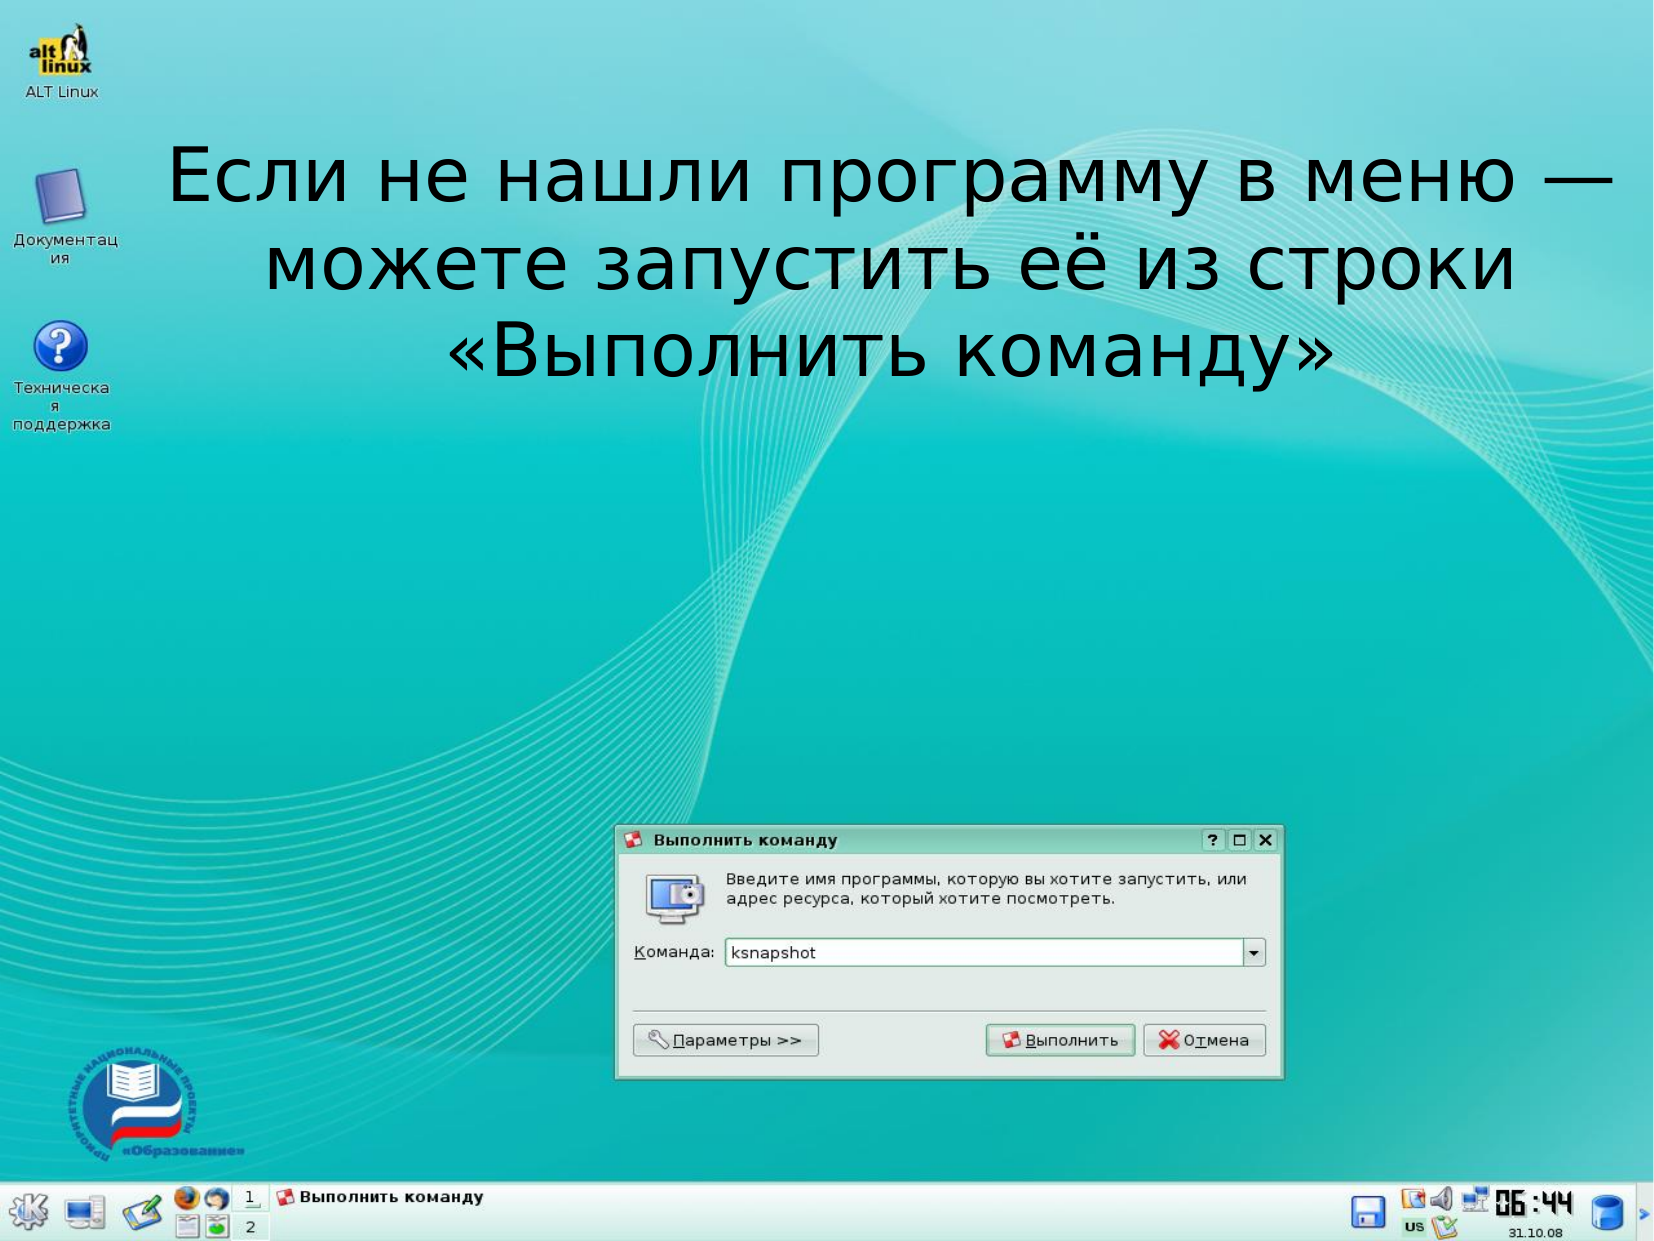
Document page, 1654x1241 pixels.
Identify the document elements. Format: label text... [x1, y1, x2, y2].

picture [0, 0, 1654, 1241]
title Если не нашли программу в меню — можете запустить её из строки «Выполнить команду» [147, 132, 1636, 395]
